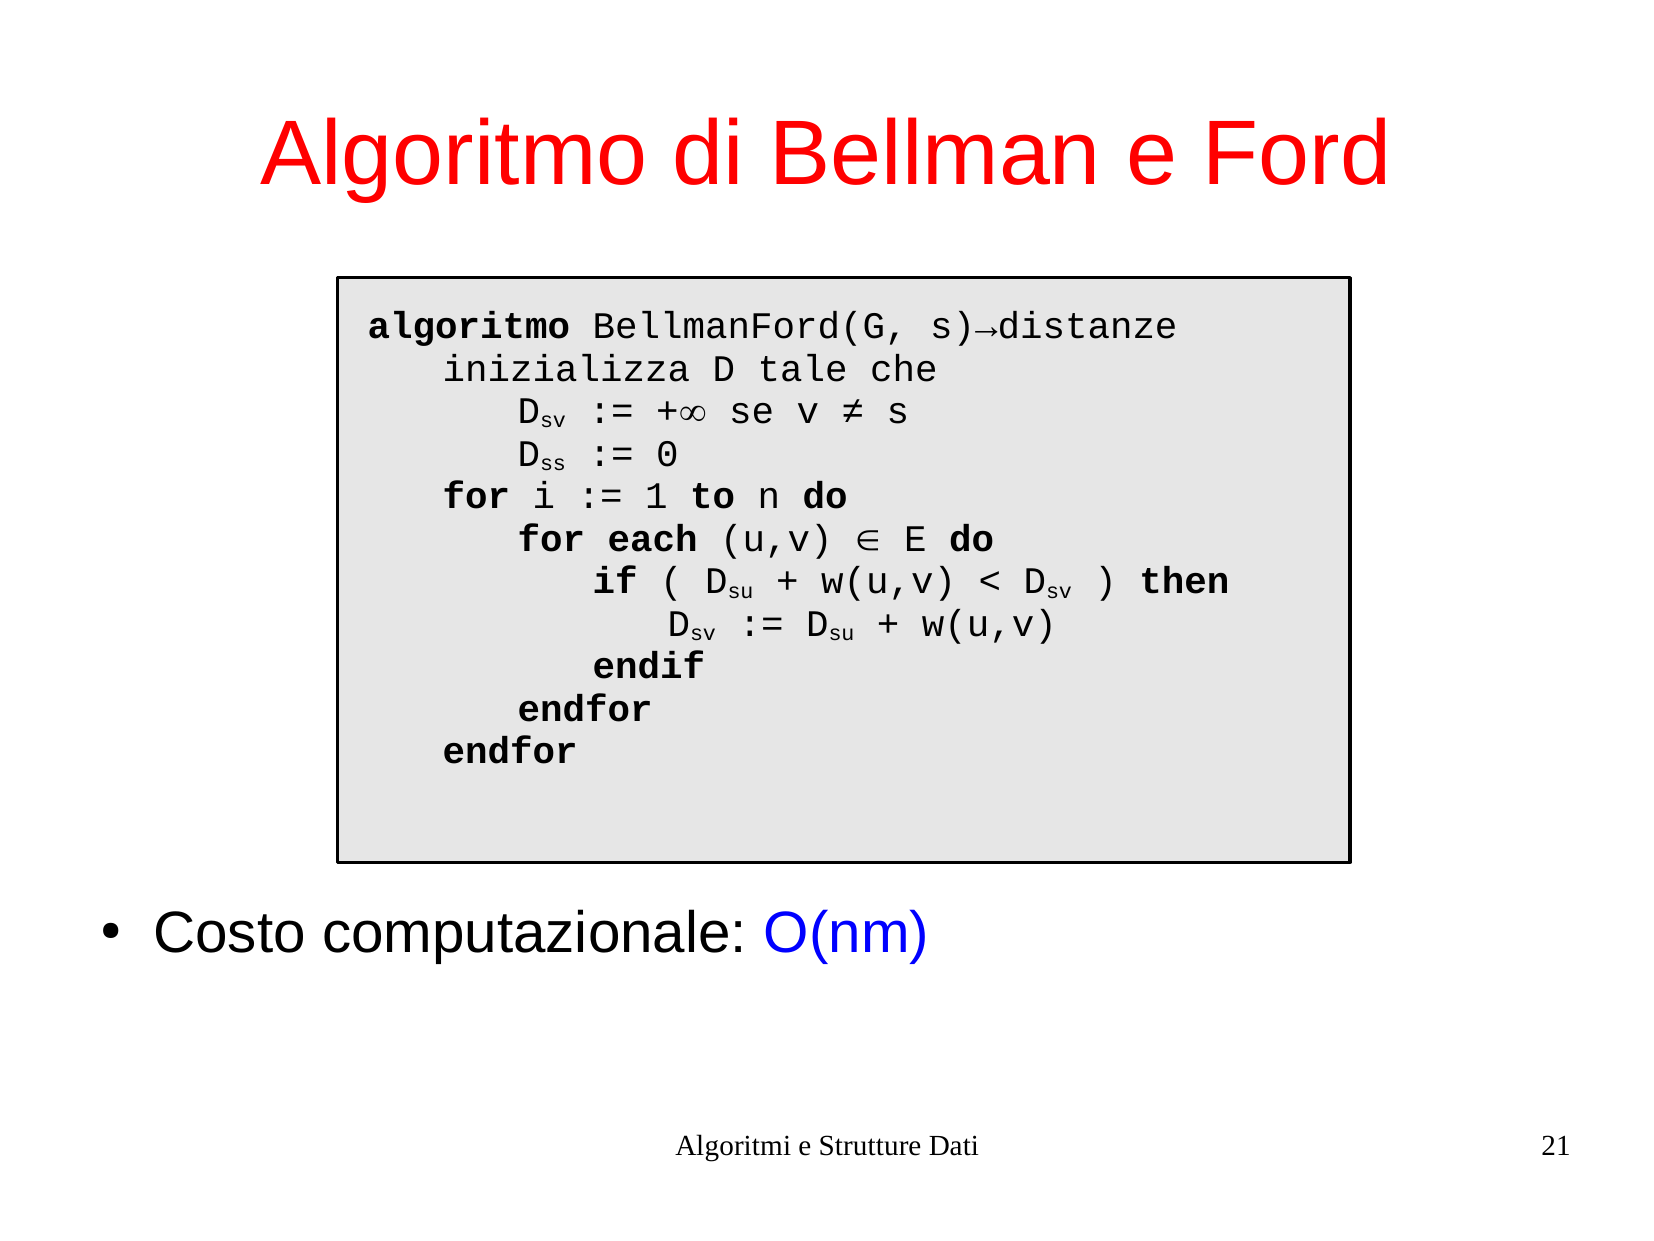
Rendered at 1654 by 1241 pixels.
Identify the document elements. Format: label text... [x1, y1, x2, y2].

list Costo computazionale: O(nm) [82, 900, 1571, 1109]
title Algoritmo di Bellman e Ford [82, 49, 1571, 257]
text_box algoritmo BellmanFord(G, s)→distanze inizializza D tale che Dsv := + se v ≠ s Dss := 0 for i := 1 to n do for each (u,v)  E do if ( Dsu + w(u,v) < Dsv ) then Dsv := Dsu + w(u,v) endif endfor endfor [337, 277, 1351, 863]
